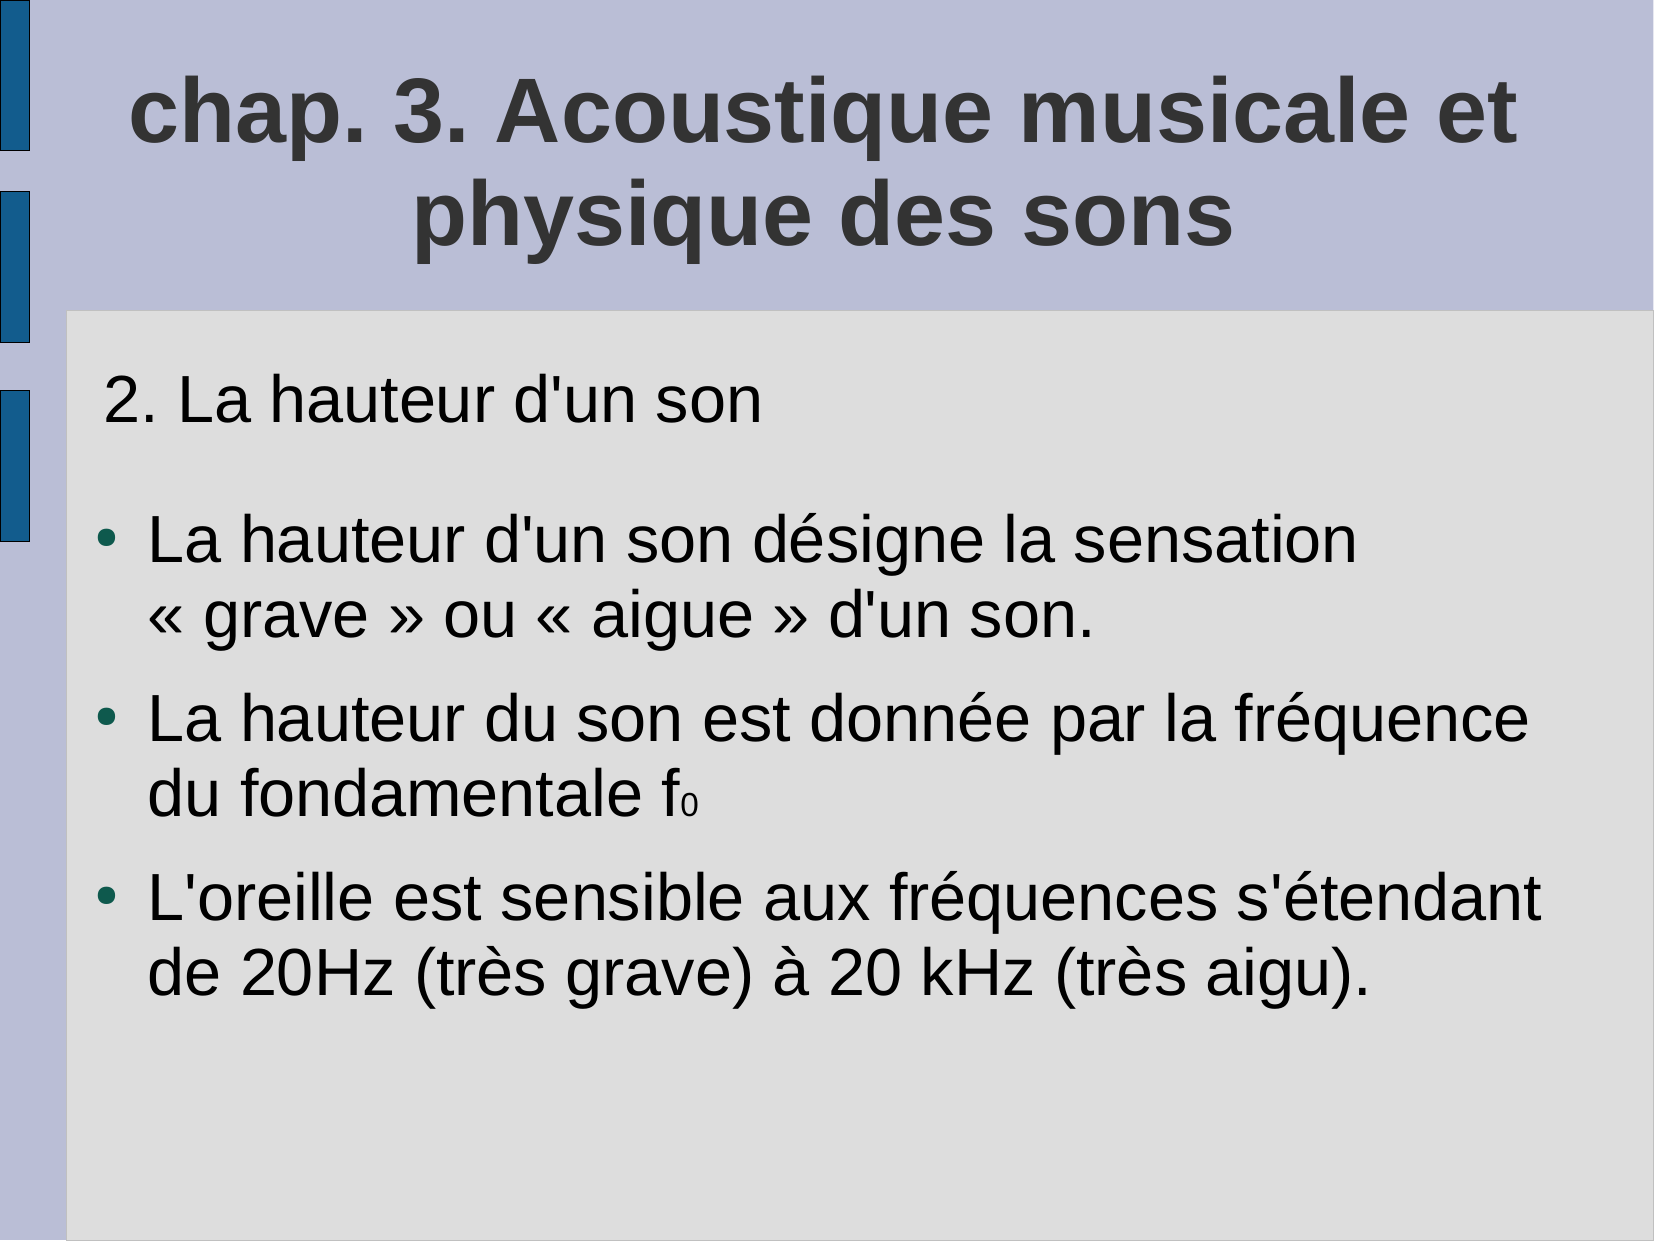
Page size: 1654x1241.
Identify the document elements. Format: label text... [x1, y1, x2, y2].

title chap. 3. Acoustique musicale et physique des sons [118, 58, 1531, 266]
text_box 2. La hauteur d'un son [88, 354, 1565, 444]
list La hauteur d'un son désigne la sensation « grave » ou « aigue » d'un son. La hauteur du son est donnée par la fréquence du fondamentale f0 L'oreille est sensible aux fréquences s'étendant de 20Hz (très grave) à 20 kHz (très aigu). [76, 501, 1565, 1009]
